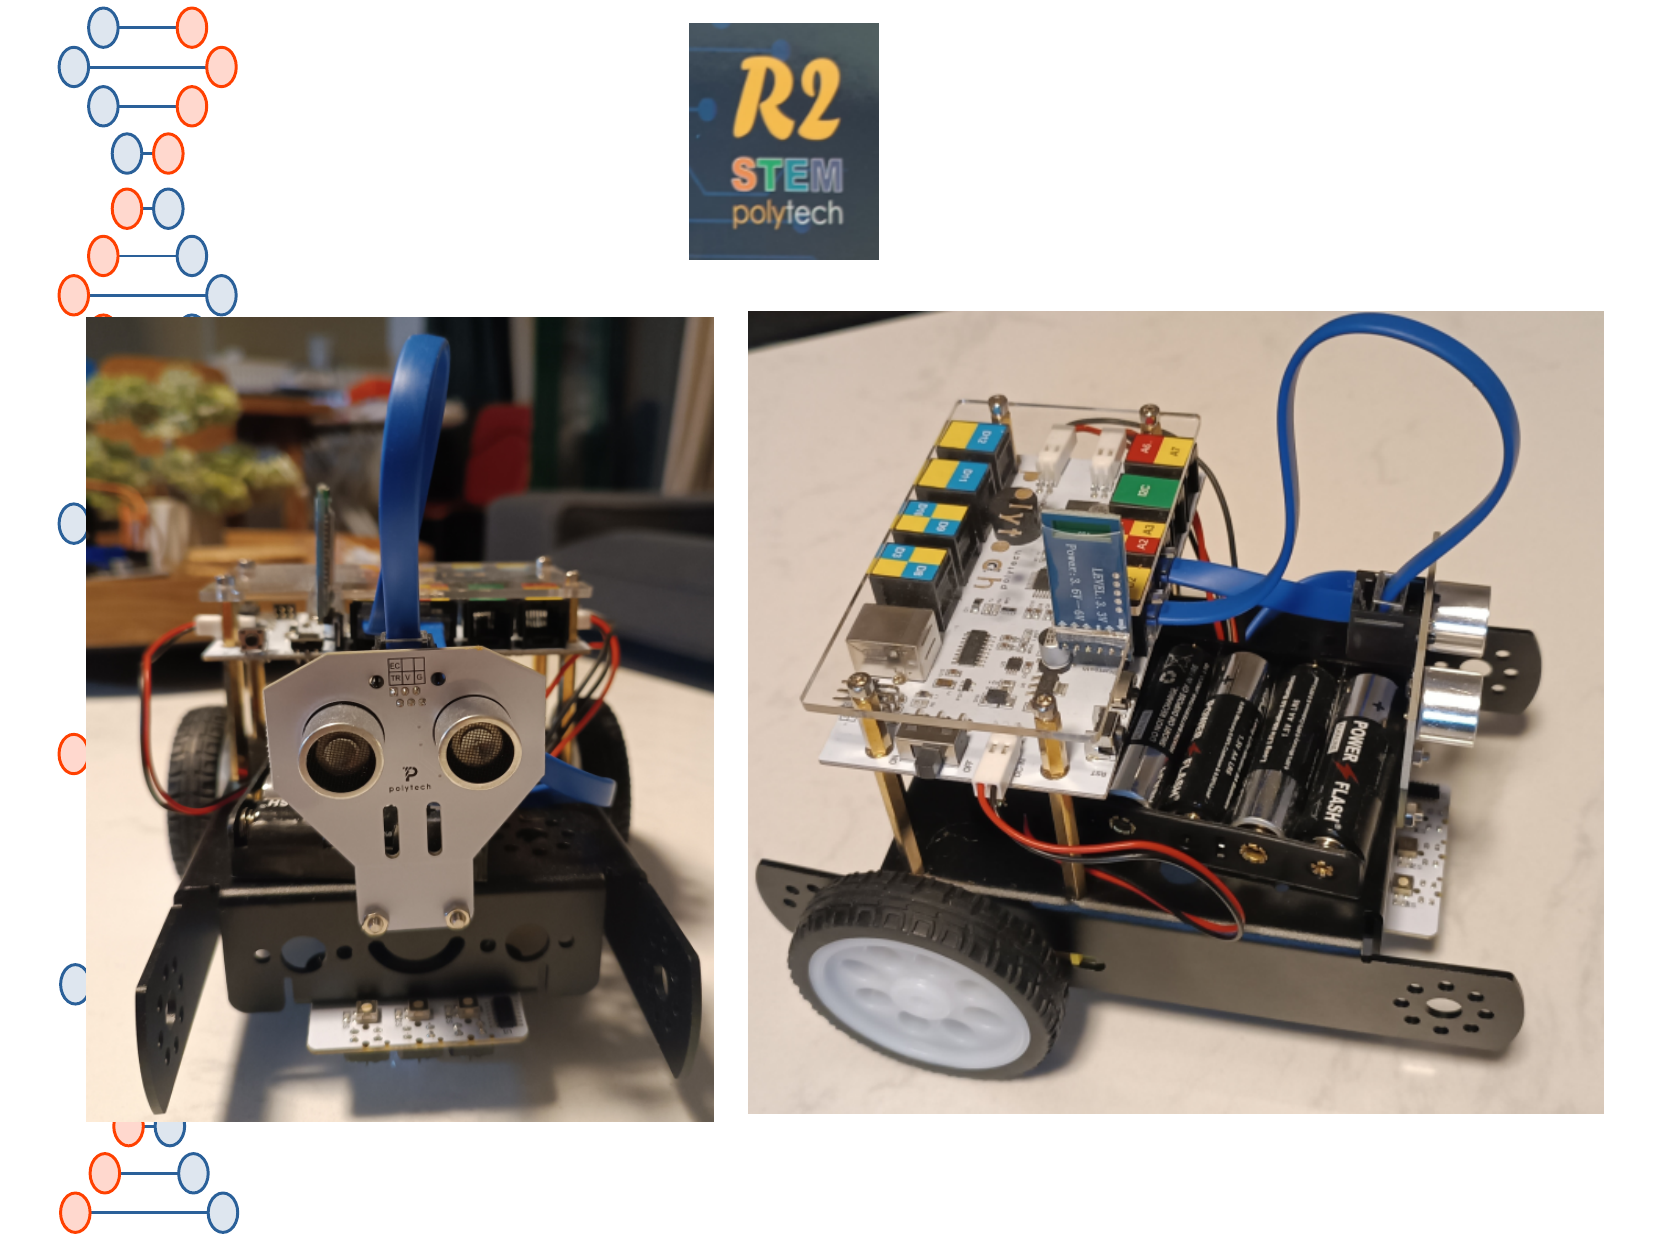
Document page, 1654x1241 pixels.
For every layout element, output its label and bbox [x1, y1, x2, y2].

picture [748, 311, 1604, 1114]
picture [689, 23, 879, 261]
picture [86, 317, 714, 1122]
